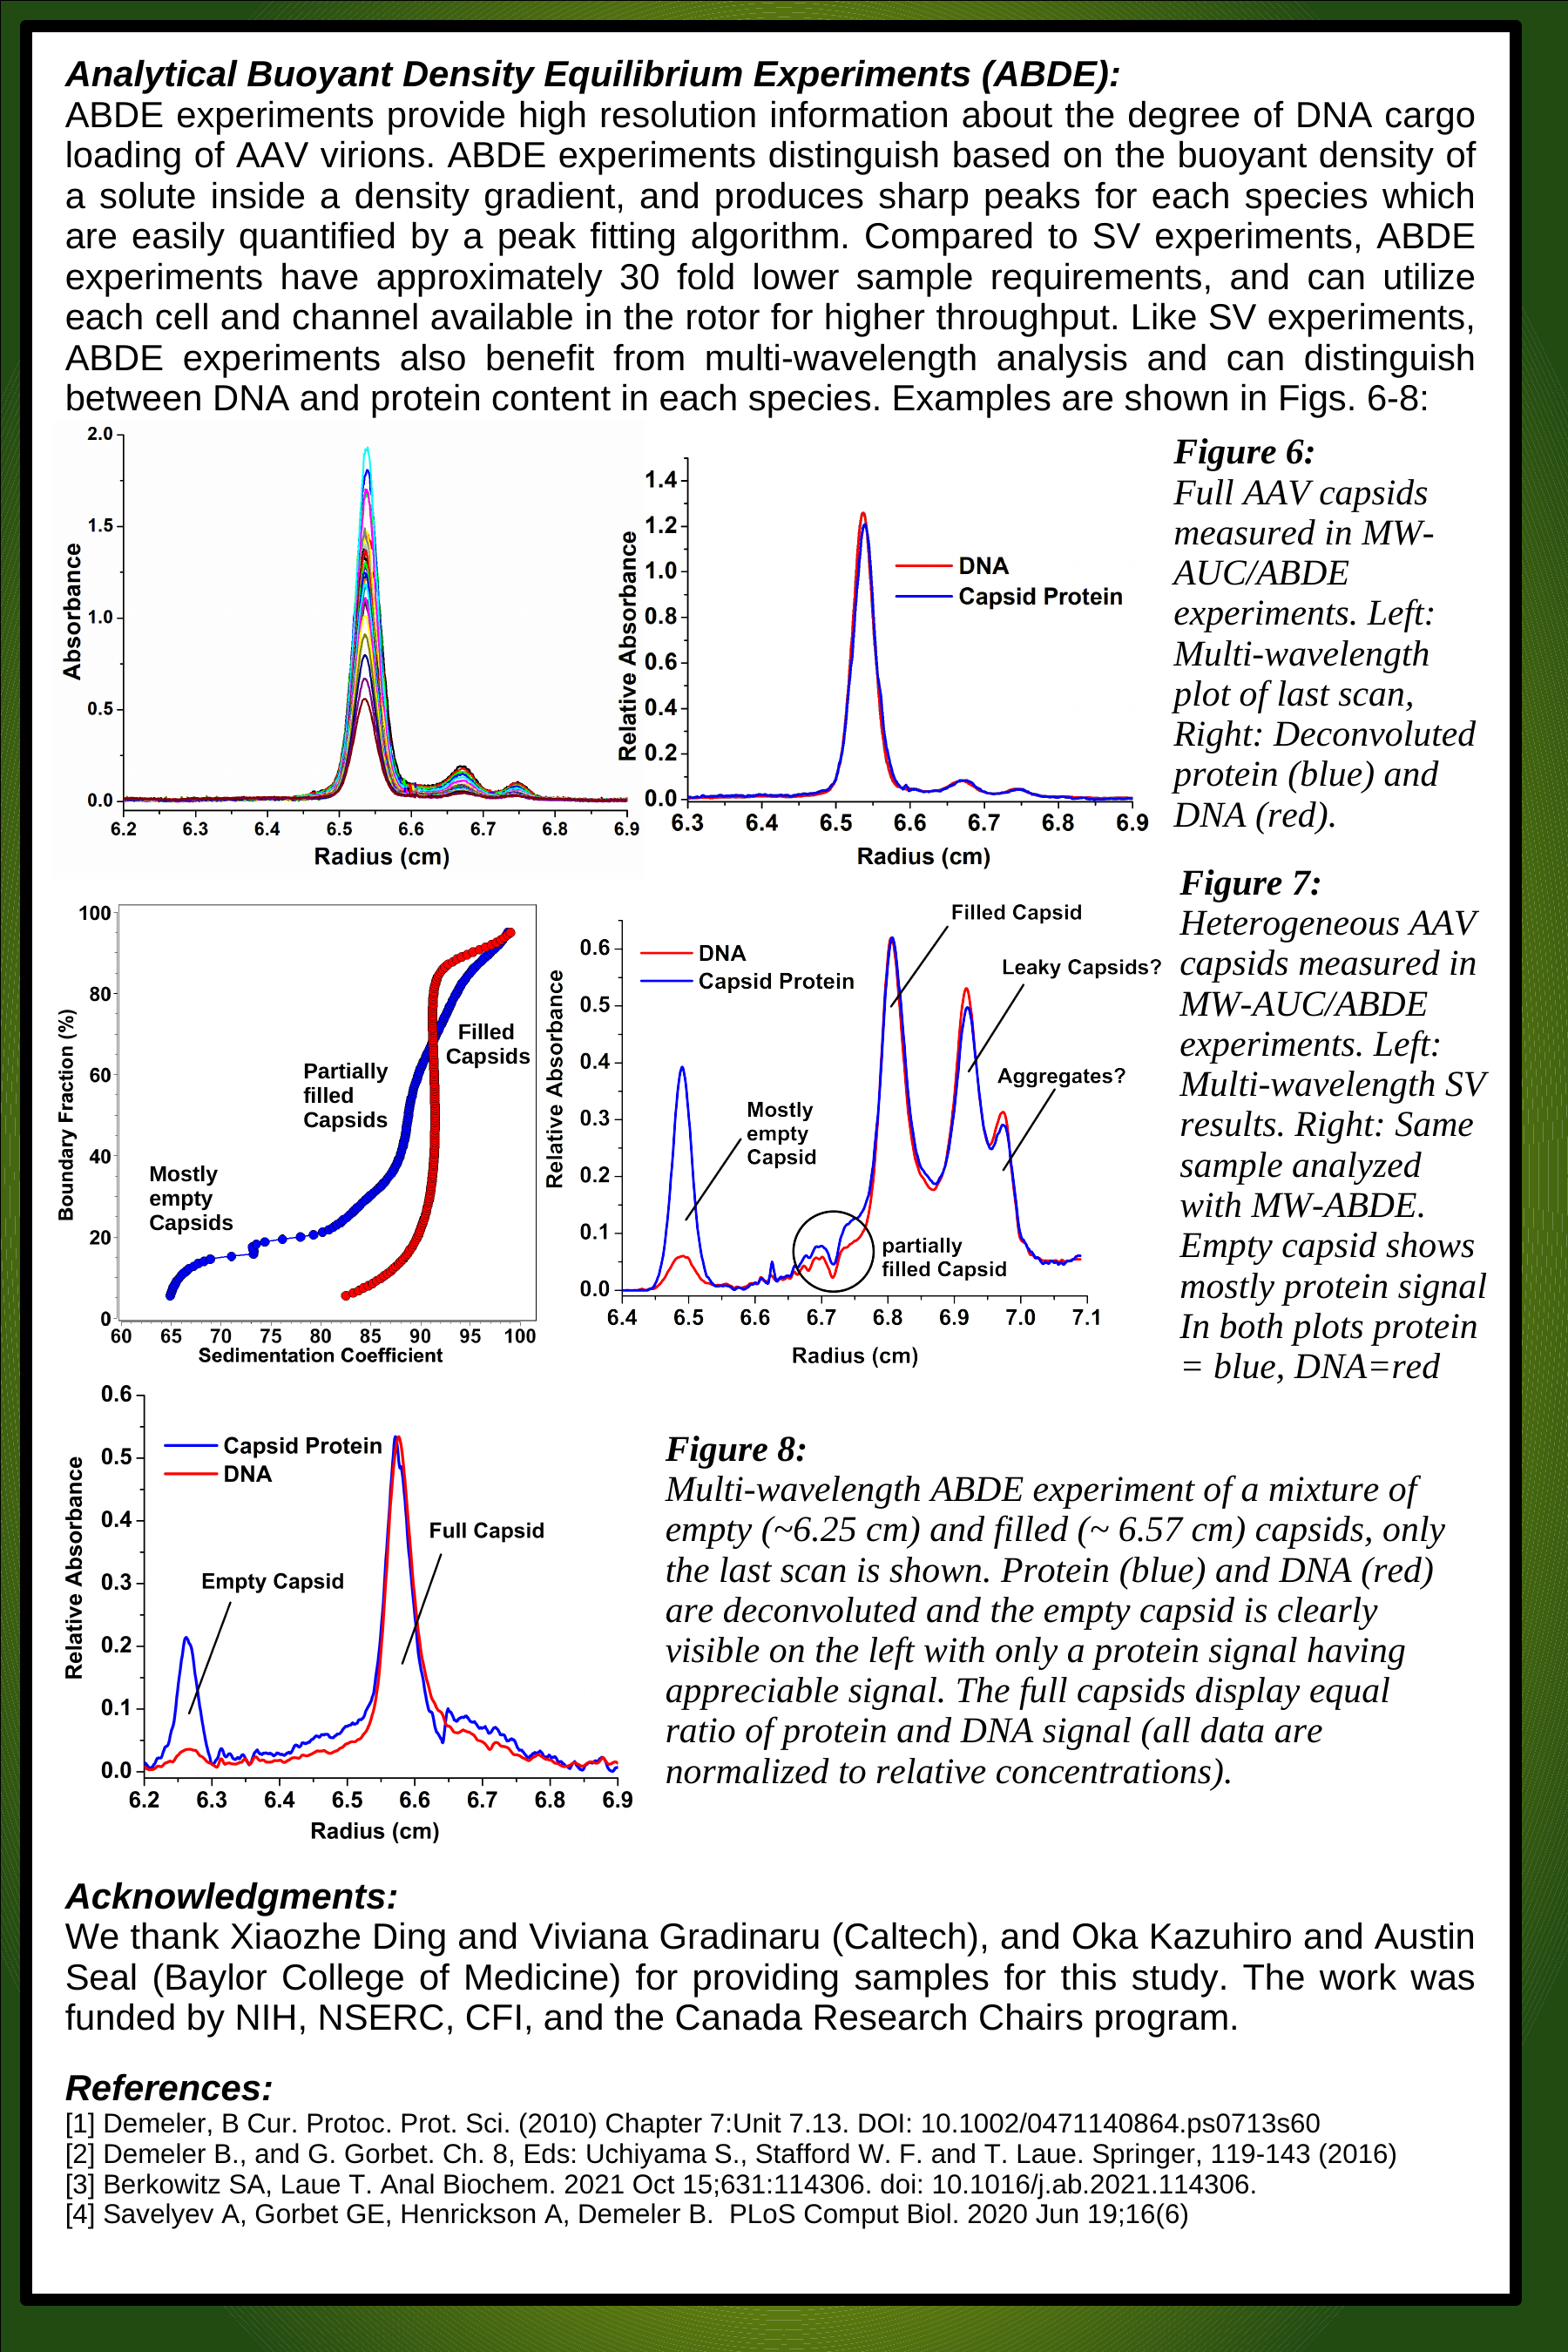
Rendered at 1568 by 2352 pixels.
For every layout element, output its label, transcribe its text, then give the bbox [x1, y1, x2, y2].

text_box Figure 6: Full AAV capsids measured in MW-AUC/ABDE experiments. Left: Multi-wavelength plot of last scan, Right: Deconvoluted protein (blue) and DNA (red). [1192, 425, 1499, 841]
picture [57, 904, 537, 1362]
text_box [0, 0, 1568, 2352]
text_box Analytical Buoyant Density Equilibrium Experiments (ABDE): ABDE experiments provide high resolution information about the degree of DNA cargo loading of AAV virions. ABDE experiments distinguish based on the buoyant density of a solute inside a density gradient, and produces sharp peaks for each species which are easily quantified by a peak fitting algorithm. Compared to SV experiments, ABDE experiments have approximately 30 fold lower sample requirements, and can utilize each cell and channel available in the rotor for higher throughput. Like SV experiments, ABDE experiments also benefit from multi-wavelength analysis and can distinguish between DNA and protein content in each species. Examples are shown in Figs. 6-8: Acknowledgments: We thank Xiaozhe Ding and Viviana Gradinaru (Caltech), and Oka Kazuhiro and Austin Seal (Baylor College of Medicine) for providing samples for this study. The work was funded by NIH, NSERC, CFI, and the Canada Research Chairs program. References: [1] Demeler, B Cur. Protoc. Prot. Sci. (2010) Chapter 7:Unit 7.13. DOI: 10.1002/0471140864.ps0713s60 [2] Demeler B., and G. Gorbet. Ch. 8, Eds: Uchiyama S., Stafford W. F. and T. Laue. Springer, 119-143 (2016) [3] Berkowitz SA, Laue T. Anal Biochem. 2021 Oct 15;631:114306. doi: 10.1016/j.ab.2021.114306. [4] Savelyev A, Gorbet GE, Henrickson A, Demeler B. PLoS Comput Biol. 2020 Jun 19;16(6) [52, 47, 1490, 425]
text_box Partially filled Capsids [290, 1052, 415, 1219]
picture [65, 1385, 632, 1843]
text_box Mostly empty Capsids [136, 1155, 260, 1321]
text_box Analytical Buoyant Density Equilibrium Experiments (ABDE): ABDE experiments provide high resolution information about the degree of DNA cargo loading of AAV virions. ABDE experiments distinguish based on the buoyant density of a solute inside a density gradient, and produces sharp peaks for each species which are easily quantified by a peak fitting algorithm. Compared to SV experiments, ABDE experiments have approximately 30 fold lower sample requirements, and can utilize each cell and channel available in the rotor for higher throughput. Like SV experiments, ABDE experiments also benefit from multi-wavelength analysis and can distinguish between DNA and protein content in each species. Examples are shown in Figs. 6-8: Acknowledgments: We thank Xiaozhe Ding and Viviana Gradinaru (Caltech), and Oka Kazuhiro and Austin Seal (Baylor College of Medicine) for providing samples for this study. The work was funded by NIH, NSERC, CFI, and the Canada Research Chairs program. References: [1] Demeler, B Cur. Protoc. Prot. Sci. (2010) Chapter 7:Unit 7.13. DOI: 10.1002/0471140864.ps0713s60 [2] Demeler B., and G. Gorbet. Ch. 8, Eds: Uchiyama S., Stafford W. F. and T. Laue. Springer, 119-143 (2016) [3] Berkowitz SA, Laue T. Anal Biochem. 2021 Oct 15;631:114306. doi: 10.1016/j.ab.2021.114306. [4] Savelyev A, Gorbet GE, Henrickson A, Demeler B. PLoS Comput Biol. 2020 Jun 19;16(6) [52, 871, 1490, 2278]
text_box Figure 7: Heterogeneous AAV capsids measured in MW-AUC/ABDE experiments. Left: Multi-wavelength SV results. Right: Same sample analyzed with MW-ABDE. Empty capsid shows mostly protein signal In both plots protein = blue, DNA=red [1166, 855, 1505, 1393]
text_box Figure 8: Multi-wavelength ABDE experiment of a mixture of empty (~6.25 cm) and filled (~ 6.57 cm) capsids, only the last scan is shown. Protein (blue) and DNA (red) are deconvoluted and the empty capsid is clearly visible on the left with only a protein signal having appreciable signal. The full capsids display equal ratio of protein and DNA signal (all data are normalized to relative concentrations). [652, 1422, 1473, 1798]
picture [546, 904, 1161, 1368]
picture [52, 412, 1192, 879]
text_box Filled Capsids [433, 1012, 558, 1179]
